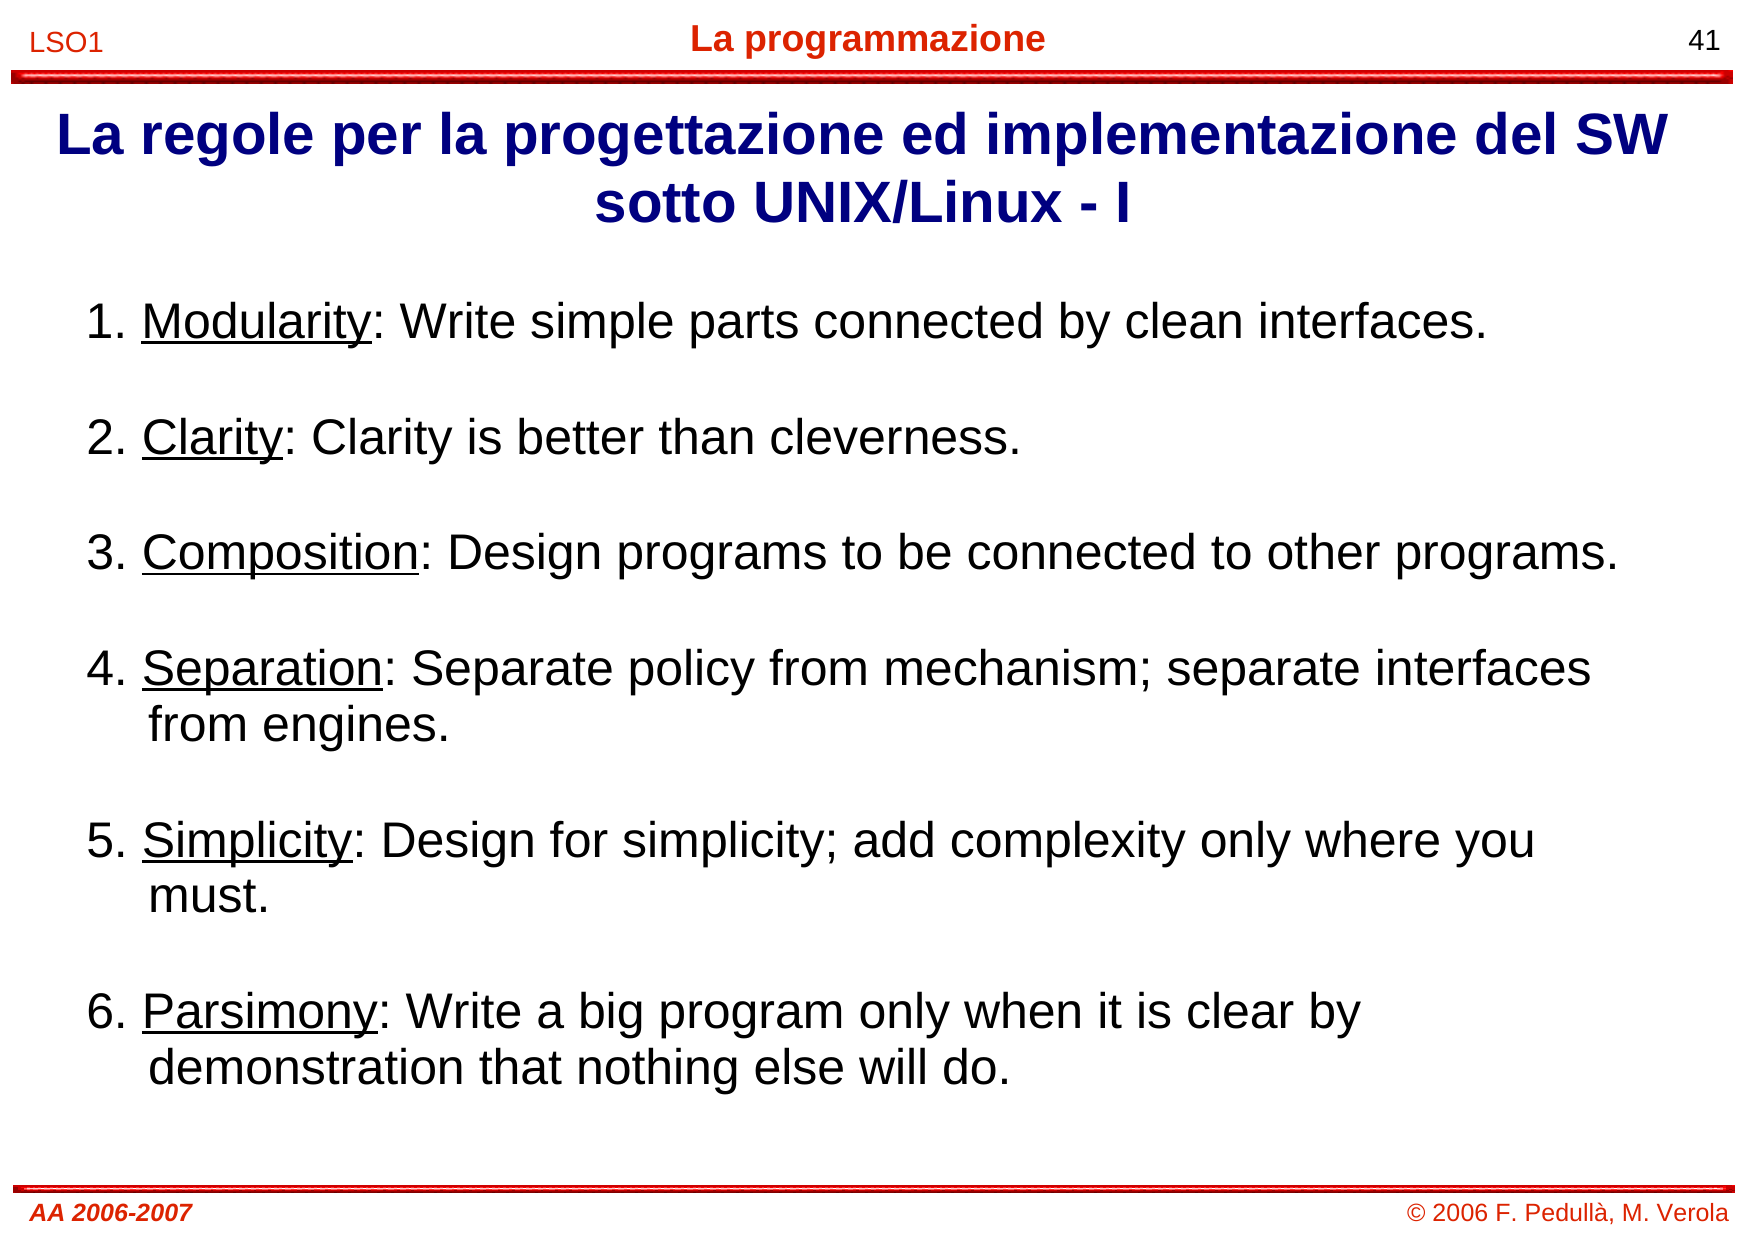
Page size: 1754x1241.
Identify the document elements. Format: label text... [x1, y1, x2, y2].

picture [11, 70, 1733, 84]
list 1. Modularity: Write simple parts connected by clean interfaces. 2. Clarity: Clarity is better than cleverness. 3. Composition: Design programs to be connected to other programs. 4. Separation: Separate policy from mechanism; separate interfaces from engines. 5. Simplicity: Design for simplicity; add complexity only where you must. 6. Parsimony: Write a big program only when it is clear by demonstration that nothing else will do. [77, 293, 1669, 1122]
picture [13, 1185, 1735, 1193]
text_box La regole per la progettazione ed implementazione del SW sotto UNIX/Linux - I [51, 98, 1676, 232]
